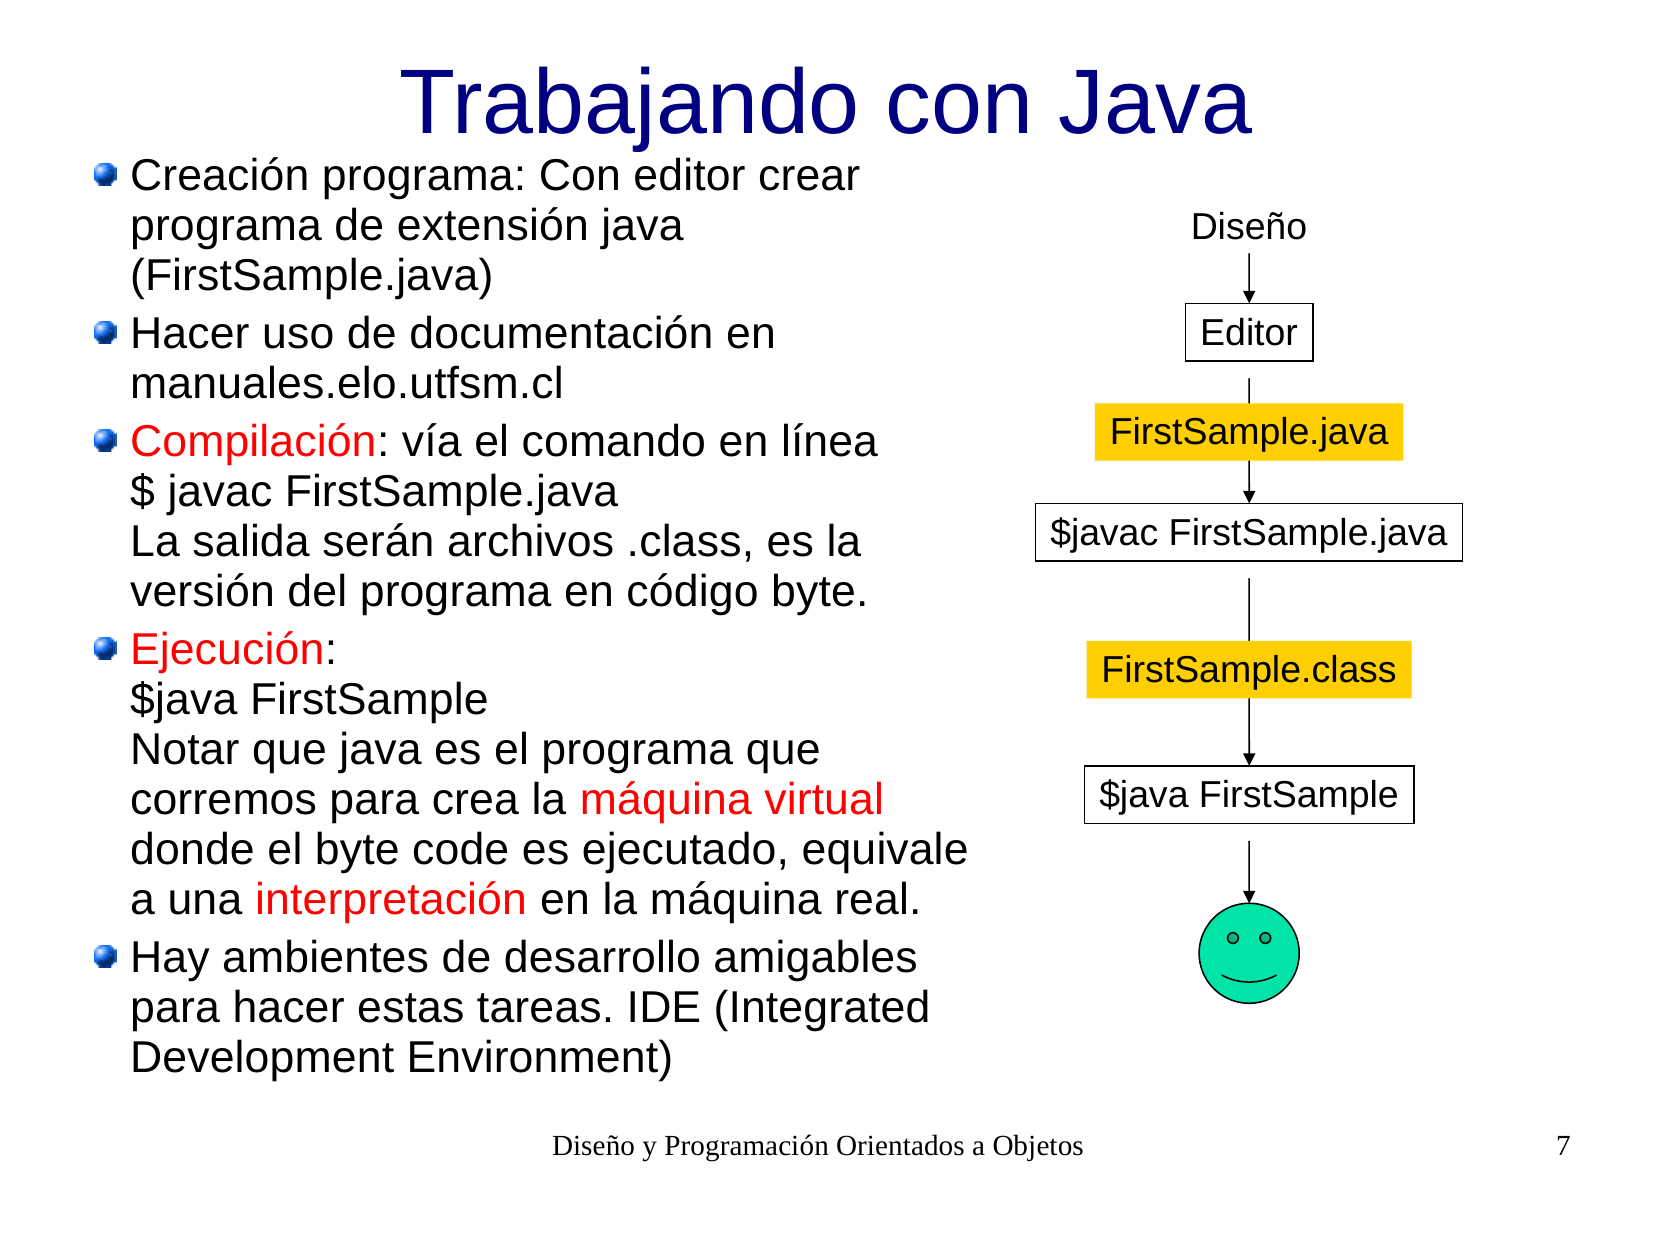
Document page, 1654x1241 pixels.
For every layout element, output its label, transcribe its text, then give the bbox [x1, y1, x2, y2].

title Trabajando con Java [82, 44, 1571, 159]
text_box $java FirstSample [1084, 765, 1414, 824]
text_box $javac FirstSample.java [1035, 503, 1463, 561]
text_box Editor [1185, 303, 1313, 361]
text_box FirstSample.java [1094, 403, 1404, 461]
text_box Diseño [1176, 197, 1323, 256]
text_box FirstSample.class [1086, 640, 1412, 699]
list Creación programa: Con editor crear programa de extensión java (FirstSample.java) Hacer uso de documentación en manuales.elo.utfsm.cl Compilación: vía el comando en línea $ javac FirstSample.java La salida serán archivos .class, es la versión del programa en código byte. Ejecución: $java FirstSample Notar que java es el programa que corremos para crea la máquina virtual donde el byte code es ejecutado, equivale a una interpretación en la máquina real. Hay ambientes de desarrollo amigables para hacer estas tareas. IDE (Integrated Development Environment) [82, 150, 976, 1126]
